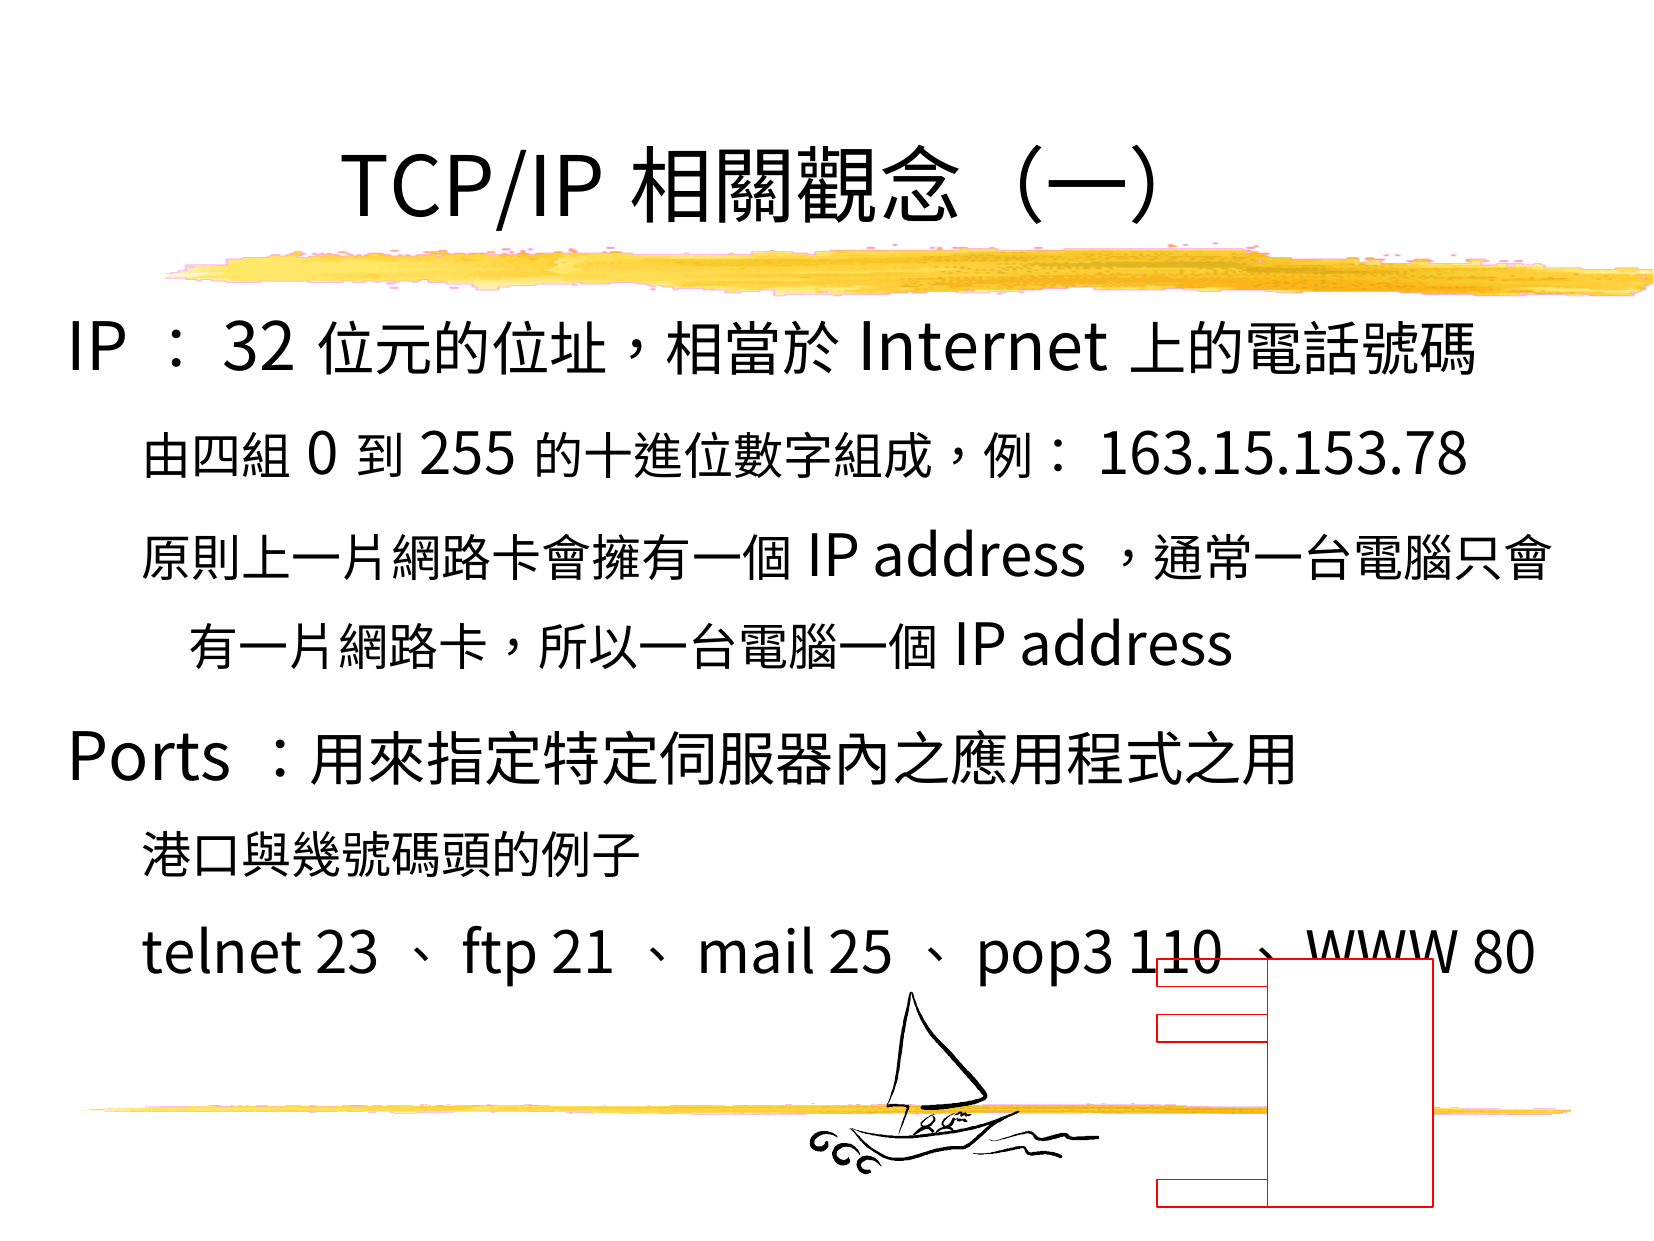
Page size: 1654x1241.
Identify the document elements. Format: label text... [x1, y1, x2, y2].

chart [808, 991, 1100, 1177]
picture [165, 237, 1654, 308]
picture [1433, 1102, 1571, 1117]
list IP：32位元的位址，相當於Internet上的電話號碼 由四組0到255的十進位數字組成，例：163.15.153.78 原則上一片網路卡會擁有一個IP address，通常一台電腦只會有一片網路卡，所以一台電腦一個IP address Ports：用來指定特定伺服器內之應用程式之用 港口與幾號碼頭的例子 telnet 23、ftp 21、mail 25、pop3 110、WWW 80 [52, 279, 1598, 1041]
text_box [1267, 959, 1433, 1208]
picture [82, 1102, 808, 1117]
title TCP/IP相關觀念（一） [73, 25, 1479, 249]
picture [1100, 1102, 1267, 1117]
